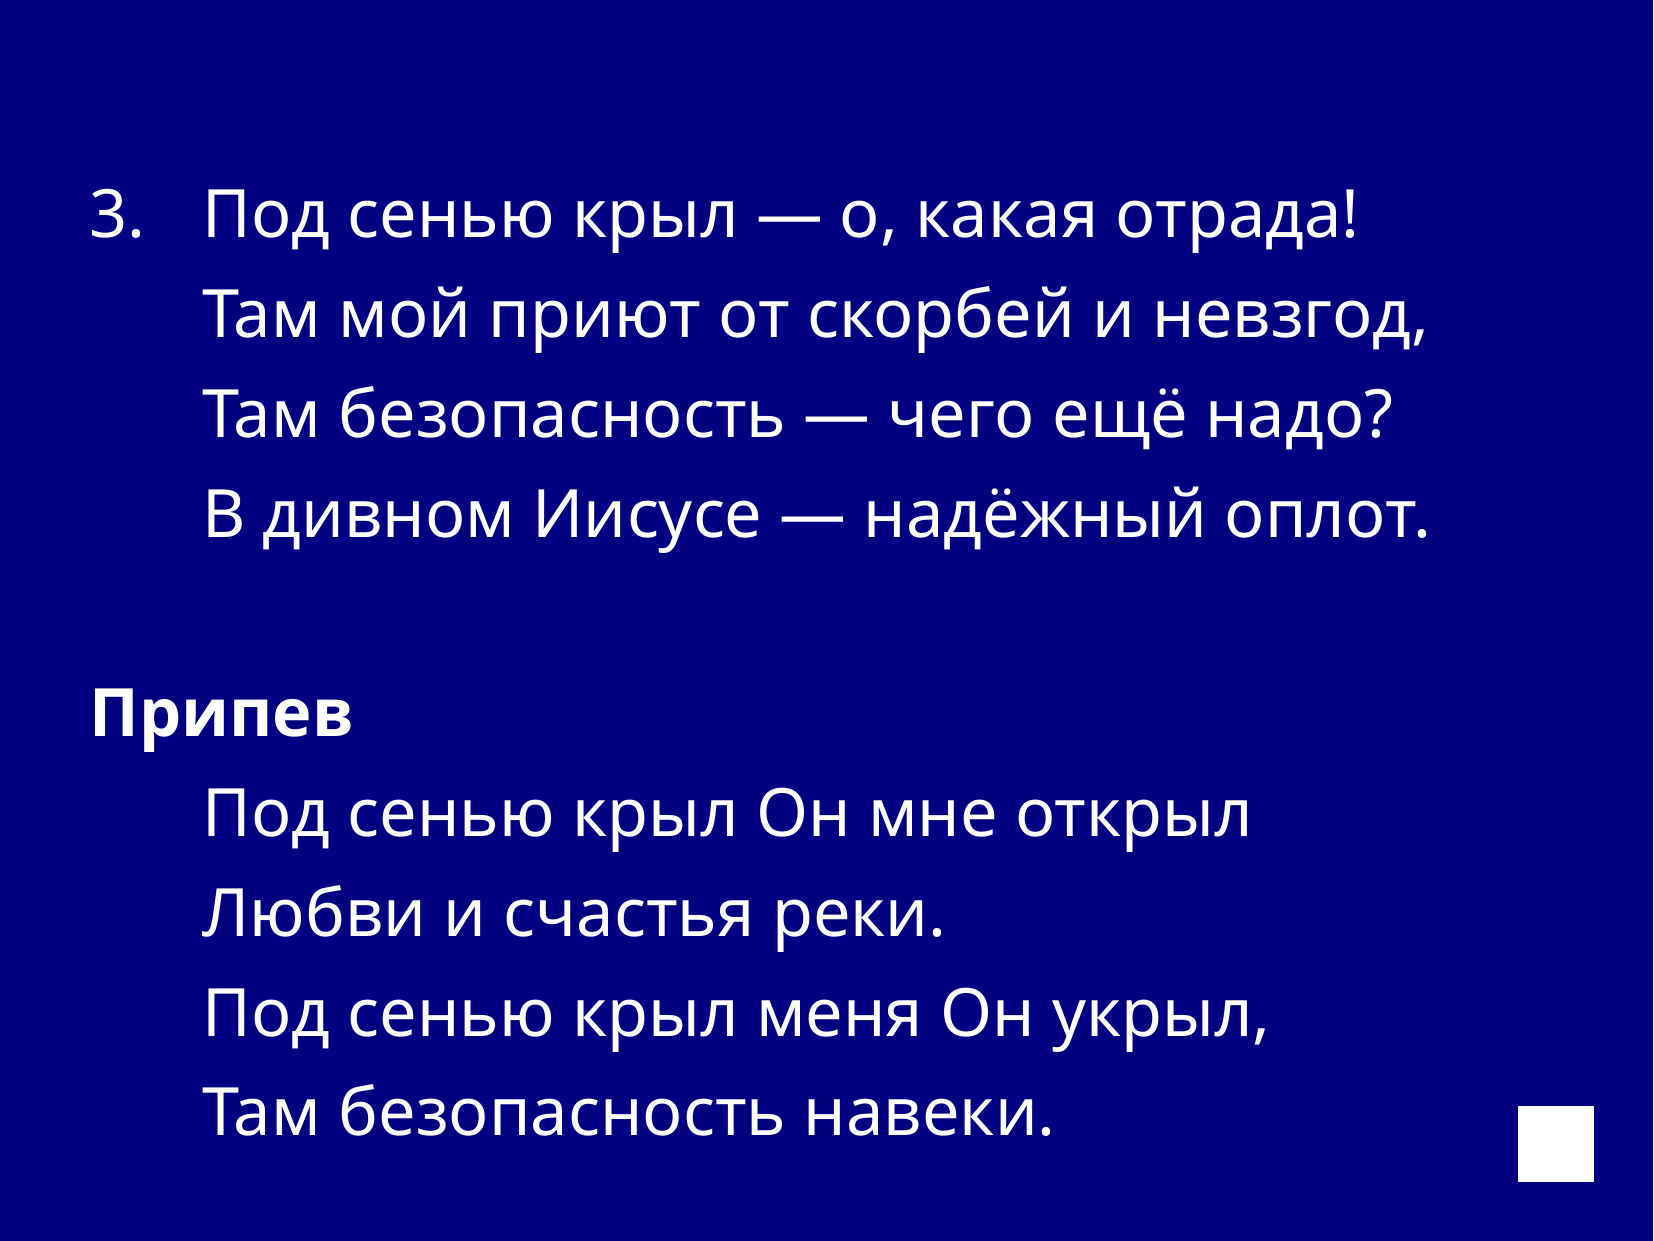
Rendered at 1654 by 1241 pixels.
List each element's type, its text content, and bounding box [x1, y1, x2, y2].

text_box [1518, 1163, 1594, 1182]
text_box 3. Под сенью крыл — о, какая отрада! Там мой приют от скорбей и невзгод, Там безопасность — чего ещё надо? В дивном Иисусе — надёжный оплот. Припев Под сенью крыл Он мне открыл Любви и счастья реки. Под сенью крыл меня Он укрыл, Там безопасность навеки. [75, 150, 1653, 1163]
